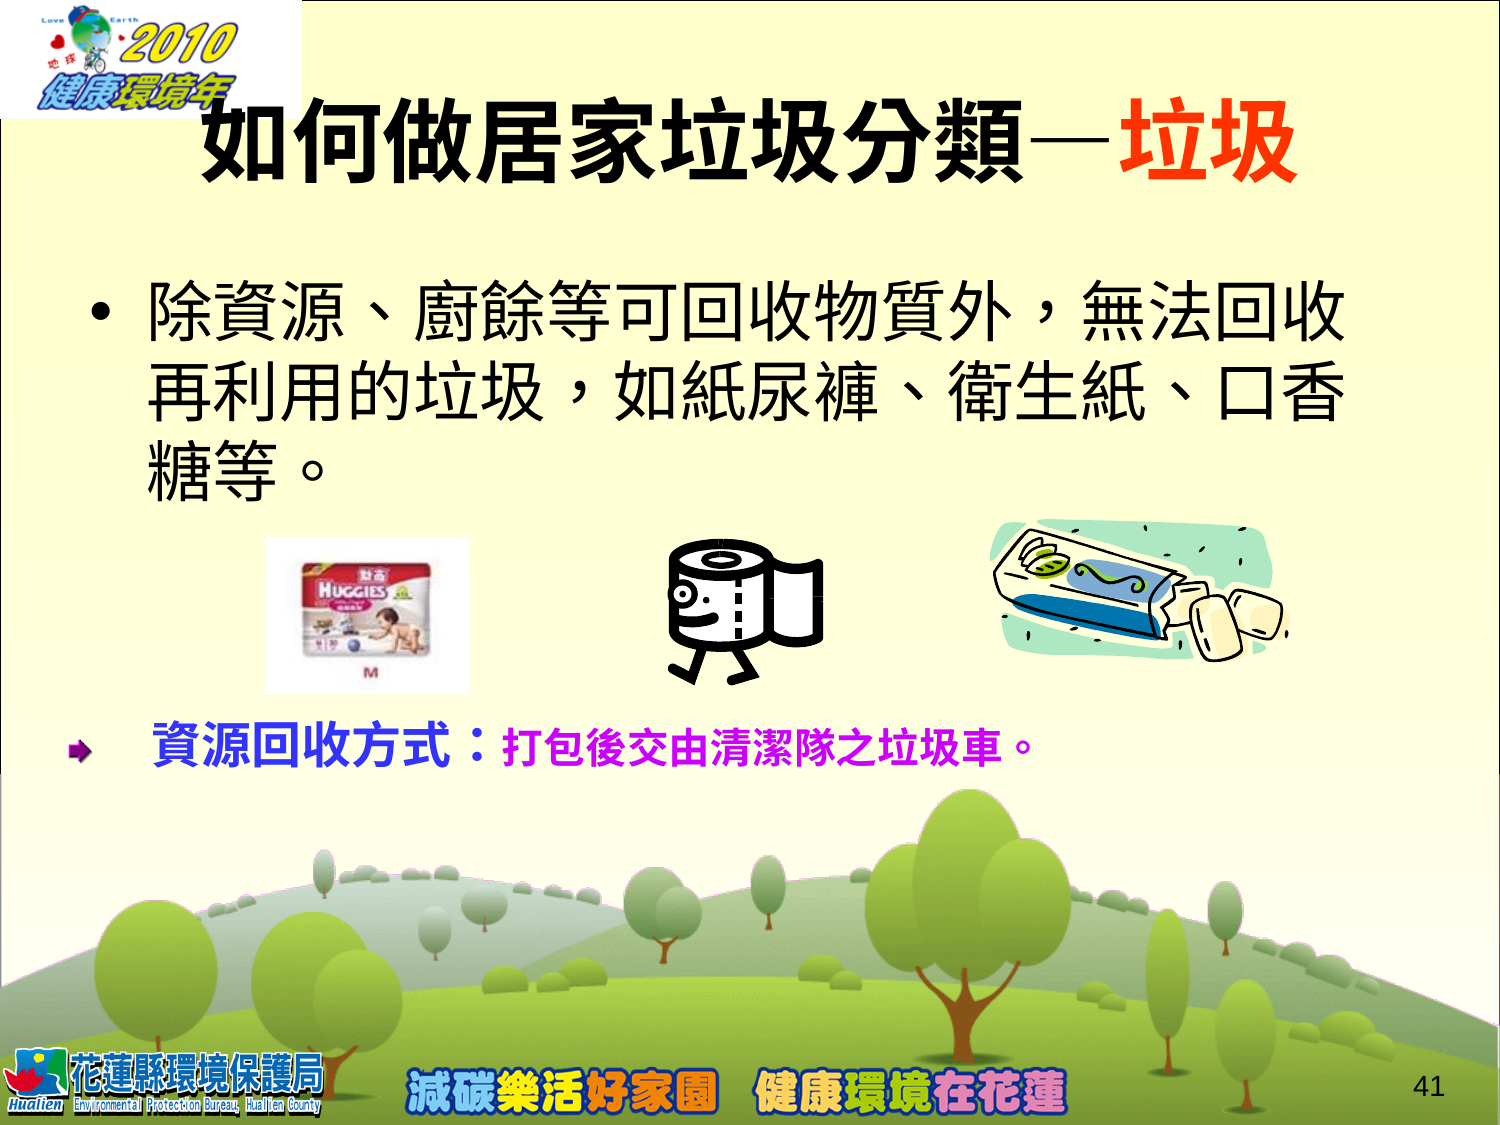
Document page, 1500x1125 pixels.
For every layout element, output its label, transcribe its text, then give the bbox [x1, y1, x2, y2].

picture [0, 727, 1500, 1125]
picture [667, 538, 824, 686]
picture [986, 515, 1294, 666]
title 如何做居家垃圾分類—垃圾 [75, 45, 1426, 233]
picture [0, 0, 302, 119]
picture [265, 538, 469, 694]
list 除資源、廚餘等可回收物質外，無法回收再利用的垃圾，如紙尿褲、衛生紙、口香糖等。 資源回收方式：打包後交由清潔隊之垃圾車。 [75, 262, 1426, 823]
